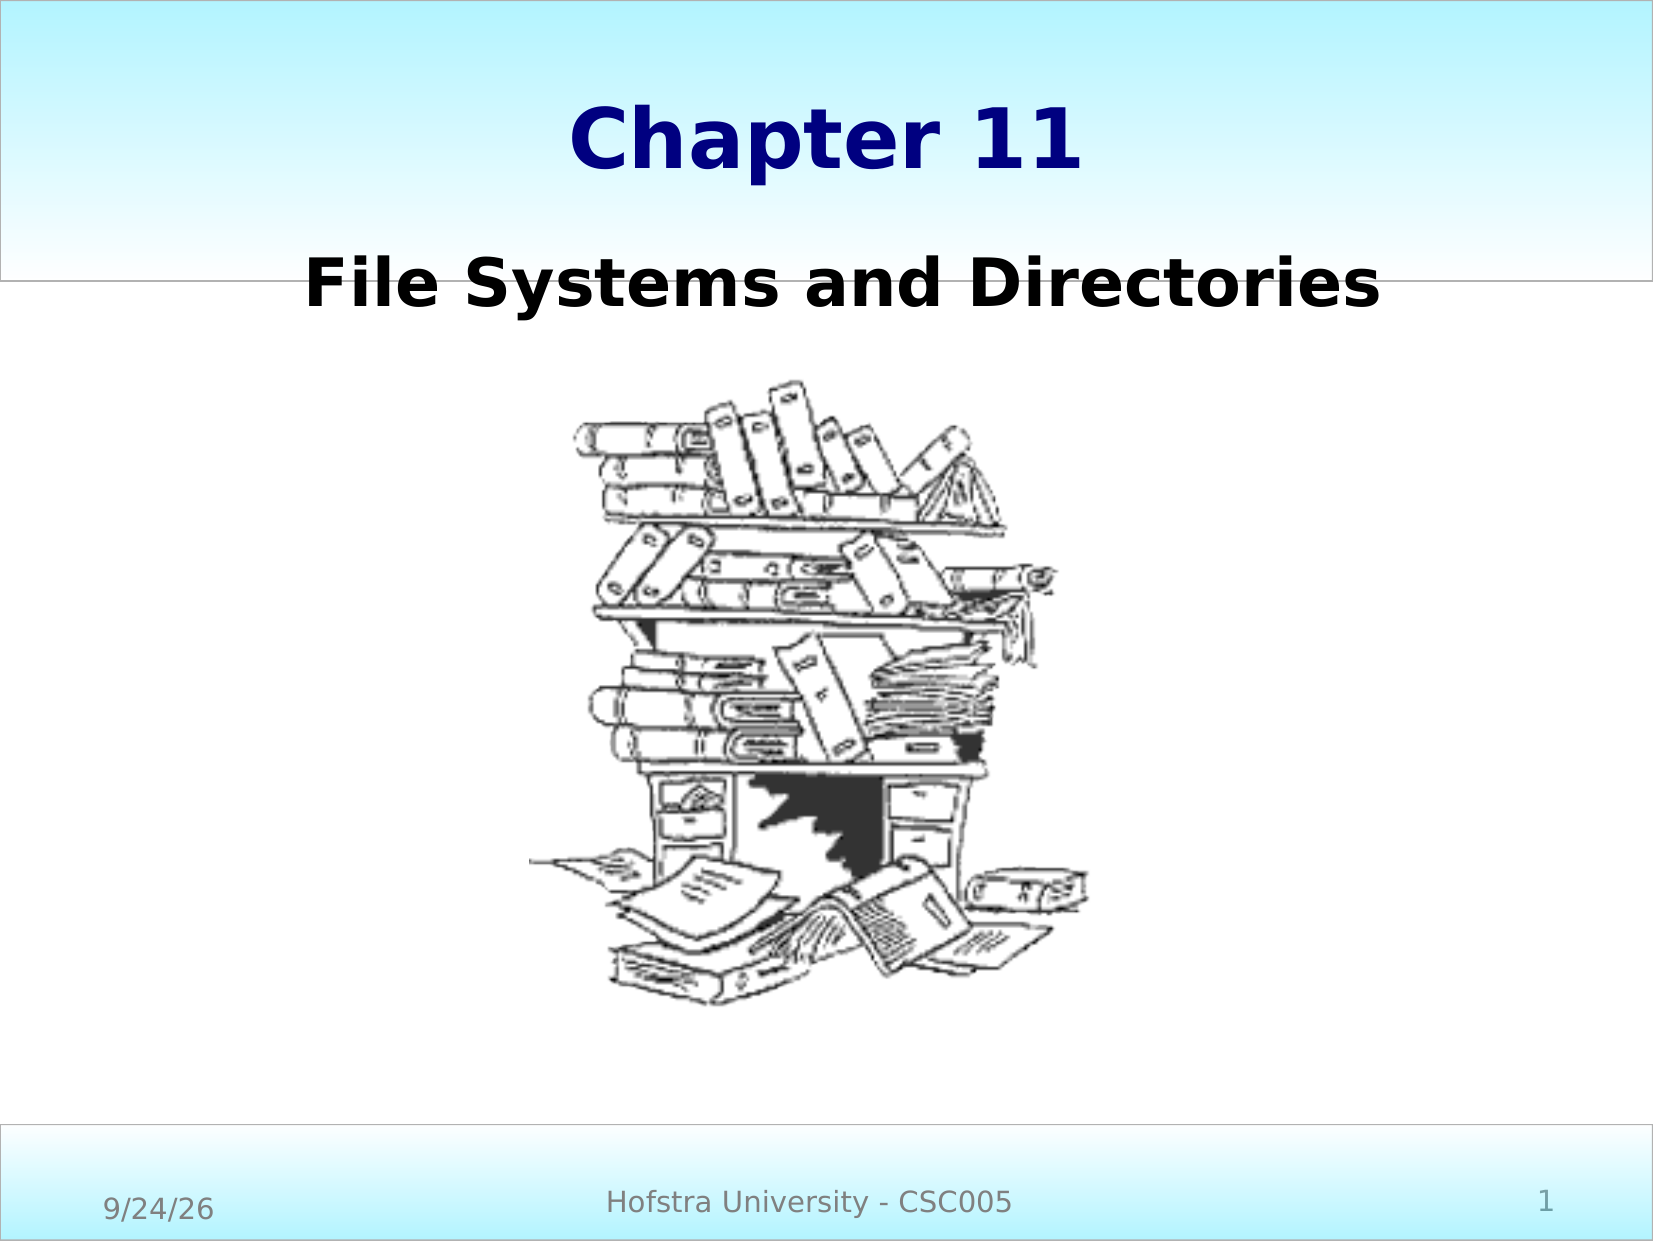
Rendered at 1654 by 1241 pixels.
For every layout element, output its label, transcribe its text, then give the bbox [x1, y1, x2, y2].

picture [529, 372, 1096, 1016]
title Chapter 11 [78, 77, 1576, 191]
subtitle File Systems and Directories [37, 191, 1576, 376]
